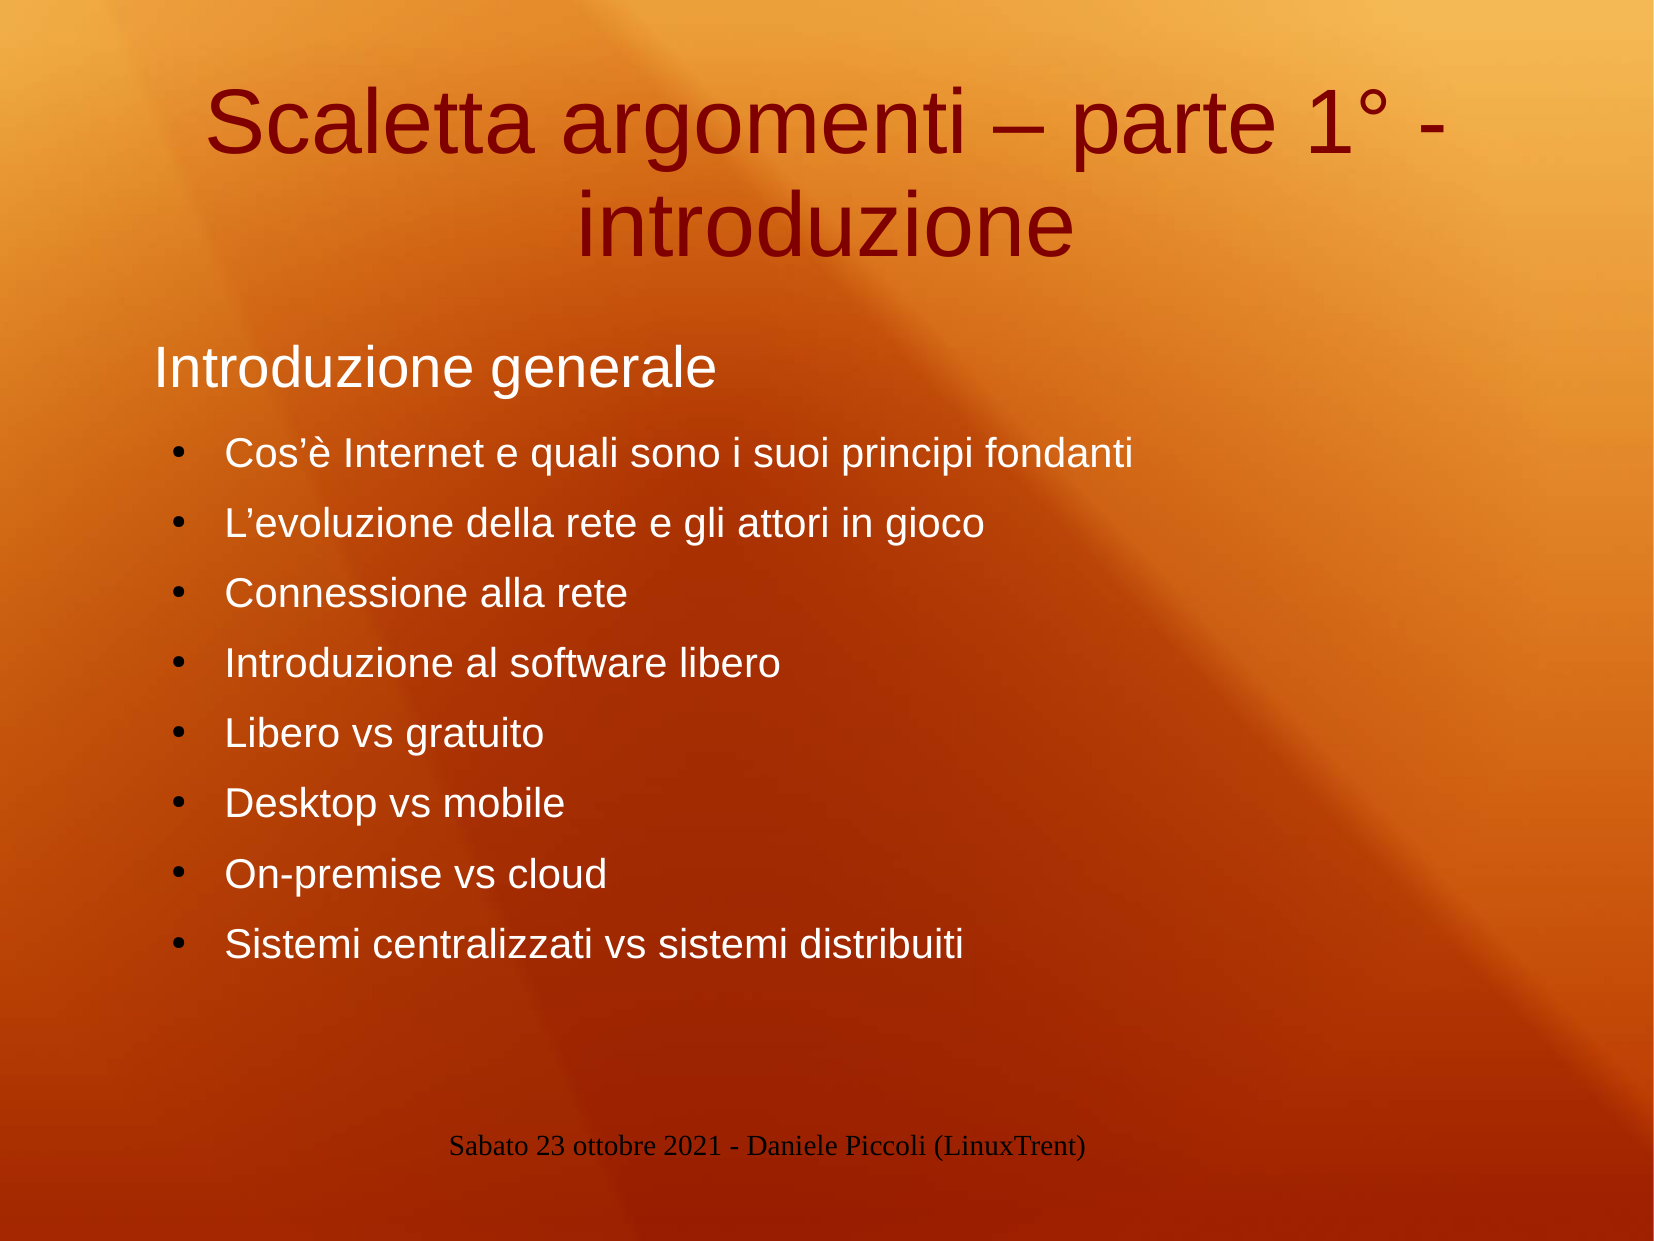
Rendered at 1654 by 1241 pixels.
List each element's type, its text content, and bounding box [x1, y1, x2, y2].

list Introduzione generale Cos’è Internet e quali sono i suoi principi fondanti L’evoluzione della rete e gli attori in gioco Connessione alla rete Introduzione al software libero Libero vs gratuito Desktop vs mobile On-premise vs cloud Sistemi centralizzati vs sistemi distribuiti [82, 335, 1571, 993]
picture [0, 0, 1654, 1241]
title Scaletta argomenti – parte 1° - introduzione [82, 70, 1571, 276]
